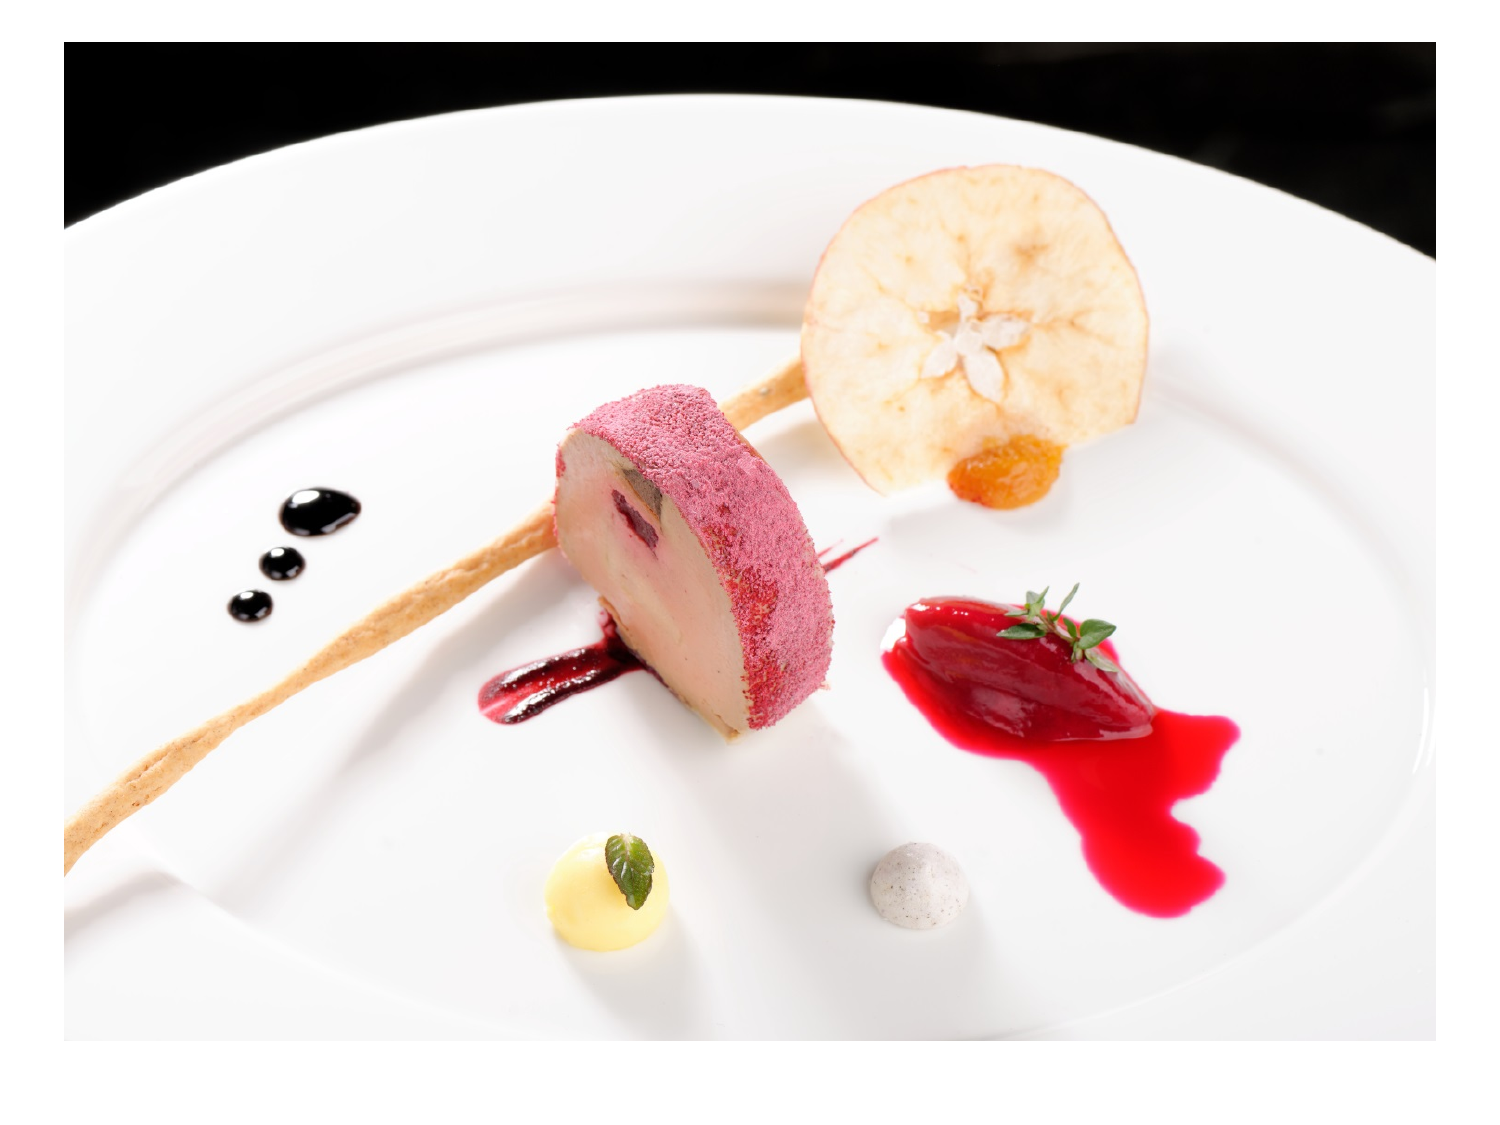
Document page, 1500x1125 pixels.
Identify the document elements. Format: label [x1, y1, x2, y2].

picture [64, 42, 1436, 1041]
